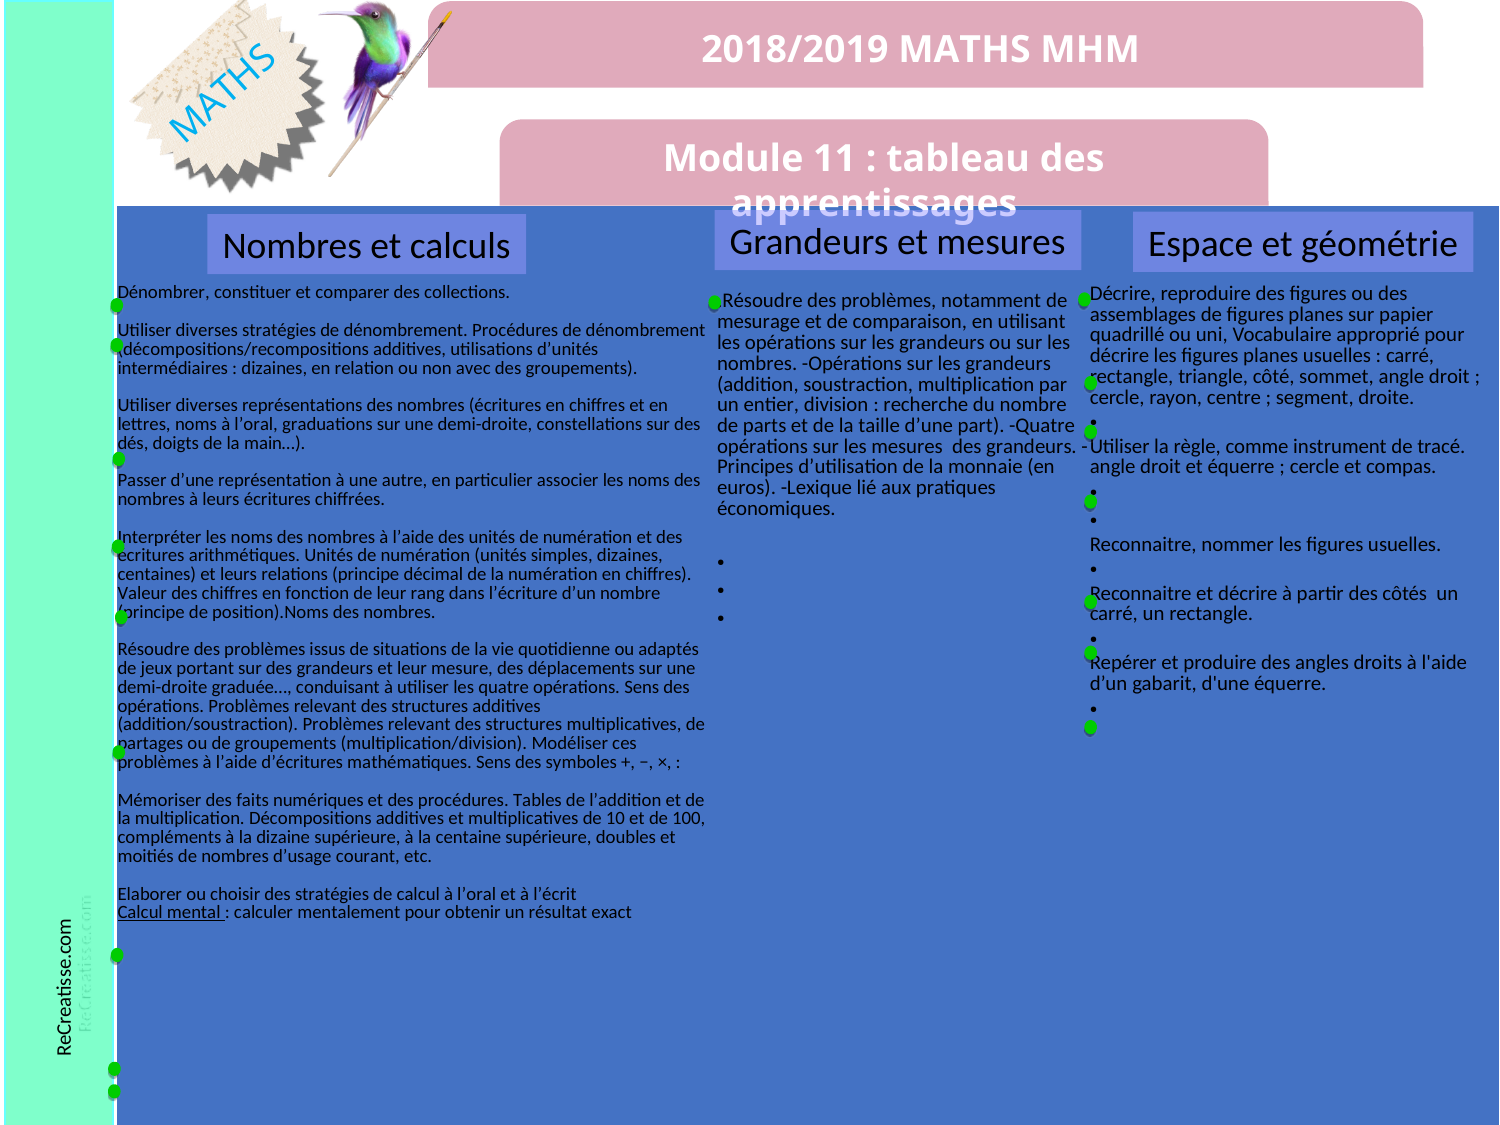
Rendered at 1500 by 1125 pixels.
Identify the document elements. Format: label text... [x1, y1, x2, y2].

table_header [873, 206, 884, 210]
text_box [115, 610, 128, 625]
table_header [717, 206, 1090, 285]
table_header [717, 206, 732, 210]
text_box Nombres et calculs [207, 214, 526, 274]
text_box [1078, 292, 1091, 307]
table_header [983, 206, 1009, 210]
table_cell .Résoudre des problèmes, notamment de mesurage et de comparaison, en utilisant les opérations sur les grandeurs ou sur les nombres. -Opérations sur les grandeurs (addition, soustraction, multiplication par un entier, division : recherche du nombre de parts et de la taille d’une part). -Quatre opérations sur les mesures des grandeurs. -Principes d’utilisation de la monnaie (en euros). -Lexique lié aux pratiques économiques. [717, 285, 1090, 1125]
table_header [809, 206, 819, 210]
text_box 2018/2019 MATHS MHM [452, 1, 1424, 88]
text_box Grandeurs et mesures [715, 210, 1081, 270]
table_header [1090, 206, 1499, 285]
text_box [1084, 376, 1098, 391]
table_cell Décrire, reproduire des figures ou des assemblages de figures planes sur papier quadrillé ou uni, Vocabulaire approprié pour décrire les figures planes usuelles : carré, rectangle, triangle, côté, sommet, angle droit ; cercle, rayon, centre ; segment, droite. Utiliser la règle, comme instrument de tracé. angle droit et équerre ; cercle et compas. Reconnaitre, nommer les figures usuelles. Reconnaitre et décrire à partir des côtés un carré, un rectangle. Repérer et produire des angles droits à l'aide d’un gabarit, d'une équerre. [1090, 285, 1499, 1125]
text_box [708, 295, 722, 310]
picture [113, 0, 452, 241]
text_box MATHS [143, 16, 301, 167]
text_box Module 11 : tableau des apprentissages [499, 119, 1269, 206]
text_box [1084, 424, 1097, 439]
text_box [1084, 645, 1097, 660]
text_box ReCreatisse.com [43, 903, 83, 1072]
text_box [5, 1, 126, 1125]
table_header [908, 206, 922, 210]
table_header [890, 206, 903, 210]
text_box [1084, 720, 1097, 735]
table_cell Dénombrer, constituer et comparer des collections. Utiliser diverses stratégies de dénombrement. Procédures de dénombrement (décompositions/recompositions additives, utilisations d’unités intermédiaires : dizaines, en relation ou non avec des groupements). Utiliser diverses représentations des nombres (écritures en chiffres et en lettres, noms à l’oral, graduations sur une demi-droite, constellations sur des dés, doigts de la main…). Passer d’une représentation à une autre, en particulier associer les noms des nombres à leurs écritures chiffrées. Interpréter les noms des nombres à l’aide des unités de numération et des écritures arithmétiques. Unités de numération (unités simples, dizaines, centaines) et leurs relations (principe décimal de la numération en chiffres). Valeur des chiffres en fonction de leur rang dans l’écriture d’un nombre (principe de position).Noms des nombres. Résoudre des problèmes issus de situations de la vie quotidienne ou adaptés de jeux portant sur des grandeurs et leur mesure, des déplacements sur une demi-droite graduée…, conduisant à utiliser les quatre opérations. Sens des opérations. Problèmes relevant des structures additives (addition/soustraction). Problèmes relevant des structures multiplicatives, de partages ou de groupements (multiplication/division). Modéliser ces problèmes à l’aide d’écritures mathématiques. Sens des symboles +, −, ×, : Mémoriser des faits numériques et des procédures. Tables de l’addition et de la multiplication. Décompositions additives et multiplicatives de 10 et de 100, compléments à la dizaine supérieure, à la centaine supérieure, doubles et moitiés de nombres d’usage courant, etc. Elaborer ou choisir des stratégies de calcul à l’oral et à l’écrit Calcul mental : calculer mentalement pour obtenir un résultat exact [117, 285, 717, 1125]
table_header [117, 206, 717, 285]
text_box [1084, 494, 1097, 509]
text_box Espace et géométrie [1133, 212, 1473, 272]
text_box [1084, 594, 1097, 609]
table_header [824, 206, 843, 210]
